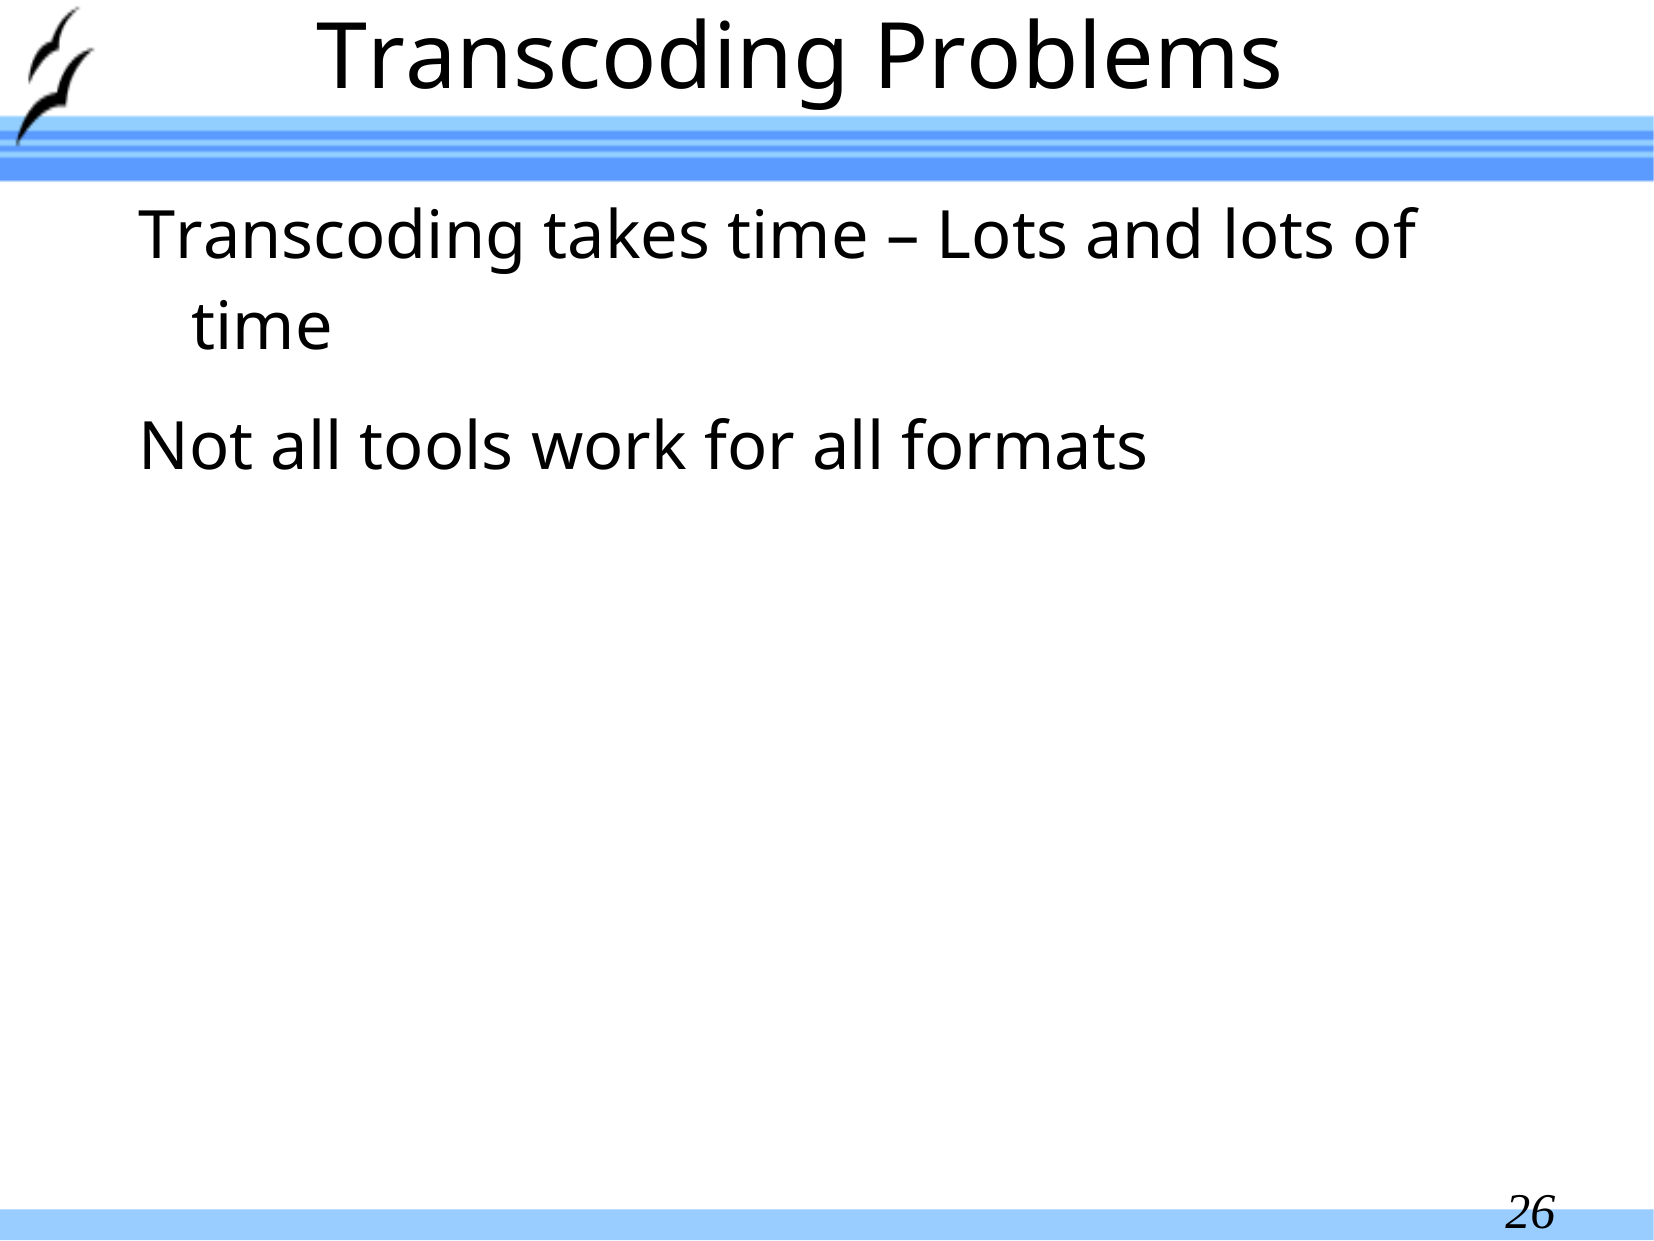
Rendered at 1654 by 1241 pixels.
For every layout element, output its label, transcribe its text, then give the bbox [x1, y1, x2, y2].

picture [0, 0, 1654, 188]
list Transcoding takes time – Lots and lots of time Not all tools work for all formats [120, 187, 1533, 1195]
title Transcoding Problems [94, 0, 1507, 121]
